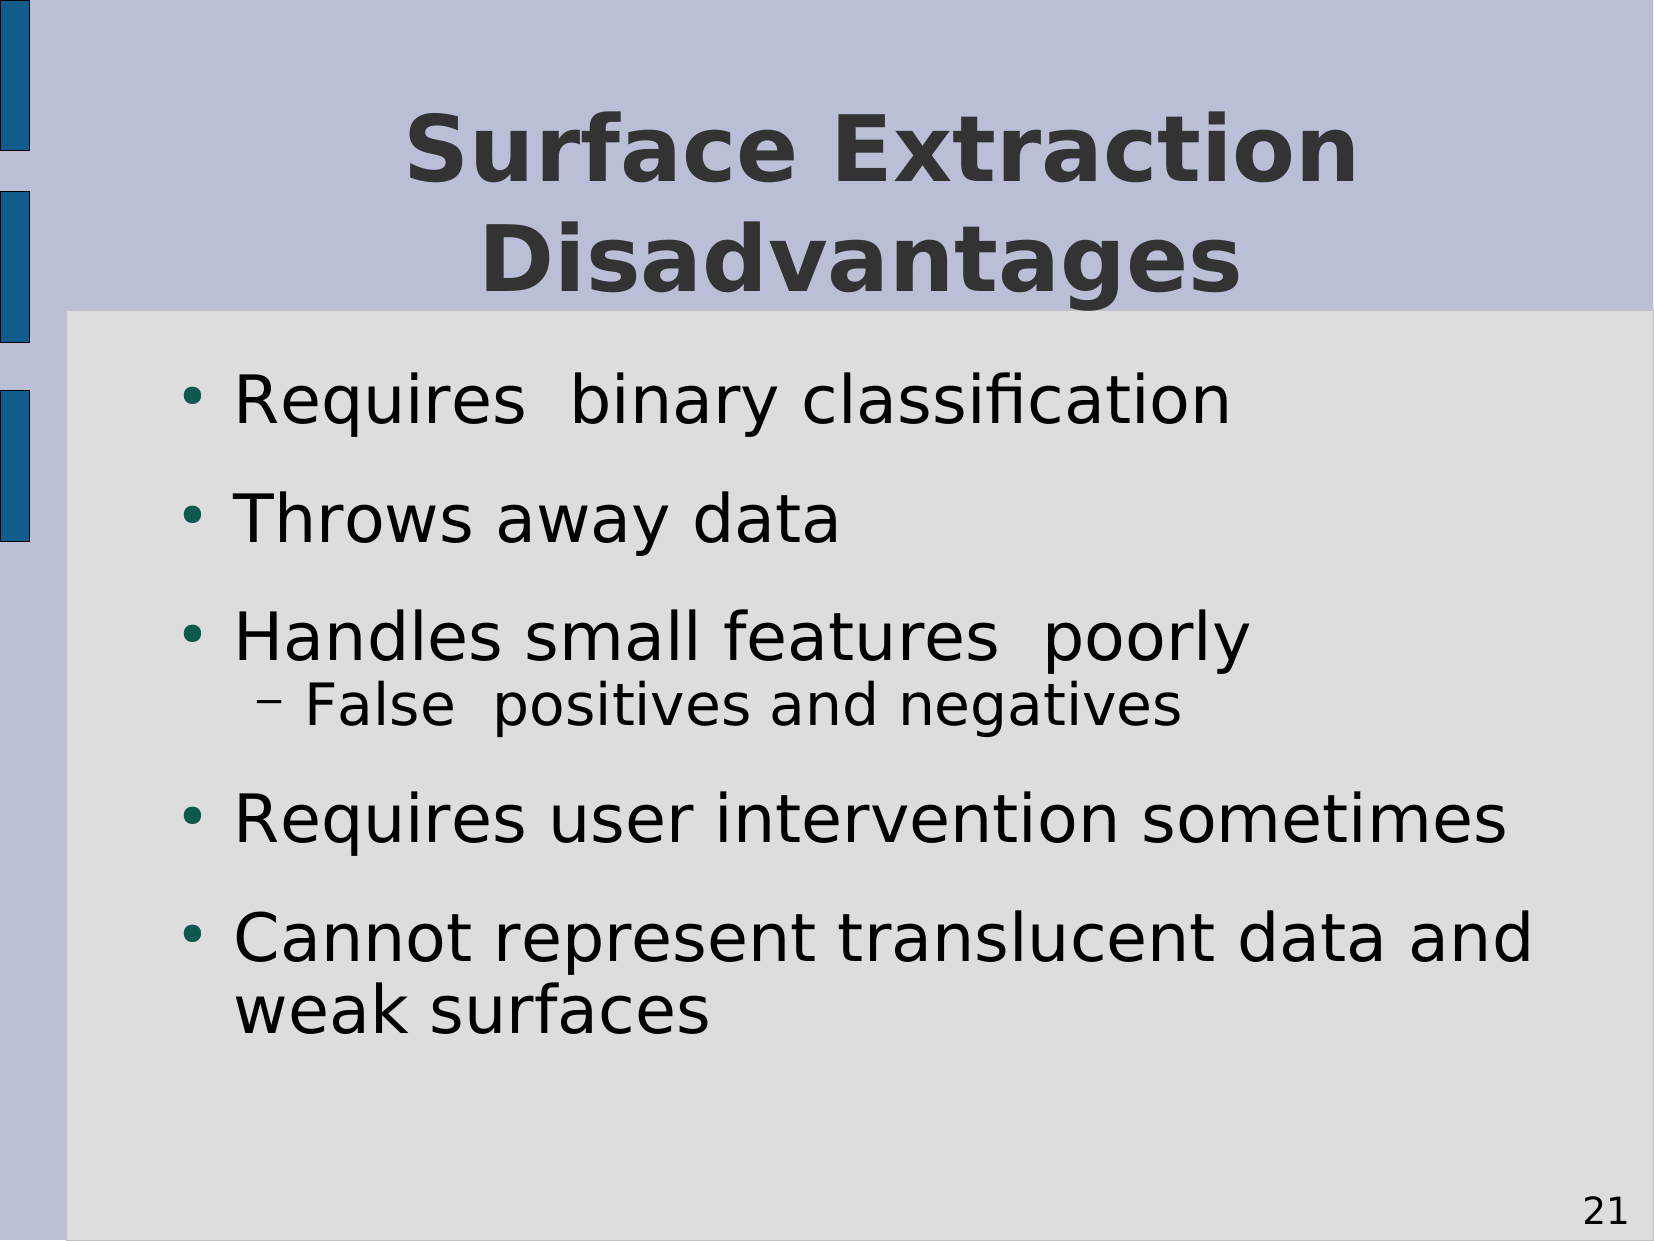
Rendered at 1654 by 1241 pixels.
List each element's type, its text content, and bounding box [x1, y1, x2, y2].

title Surface Extraction Disadvantages [110, 82, 1613, 318]
list Requires binary classification Throws away data Handles small features poorly False positives and negatives Requires user intervention sometimes Cannot represent translucent data and weak surfaces [148, 358, 1561, 1080]
